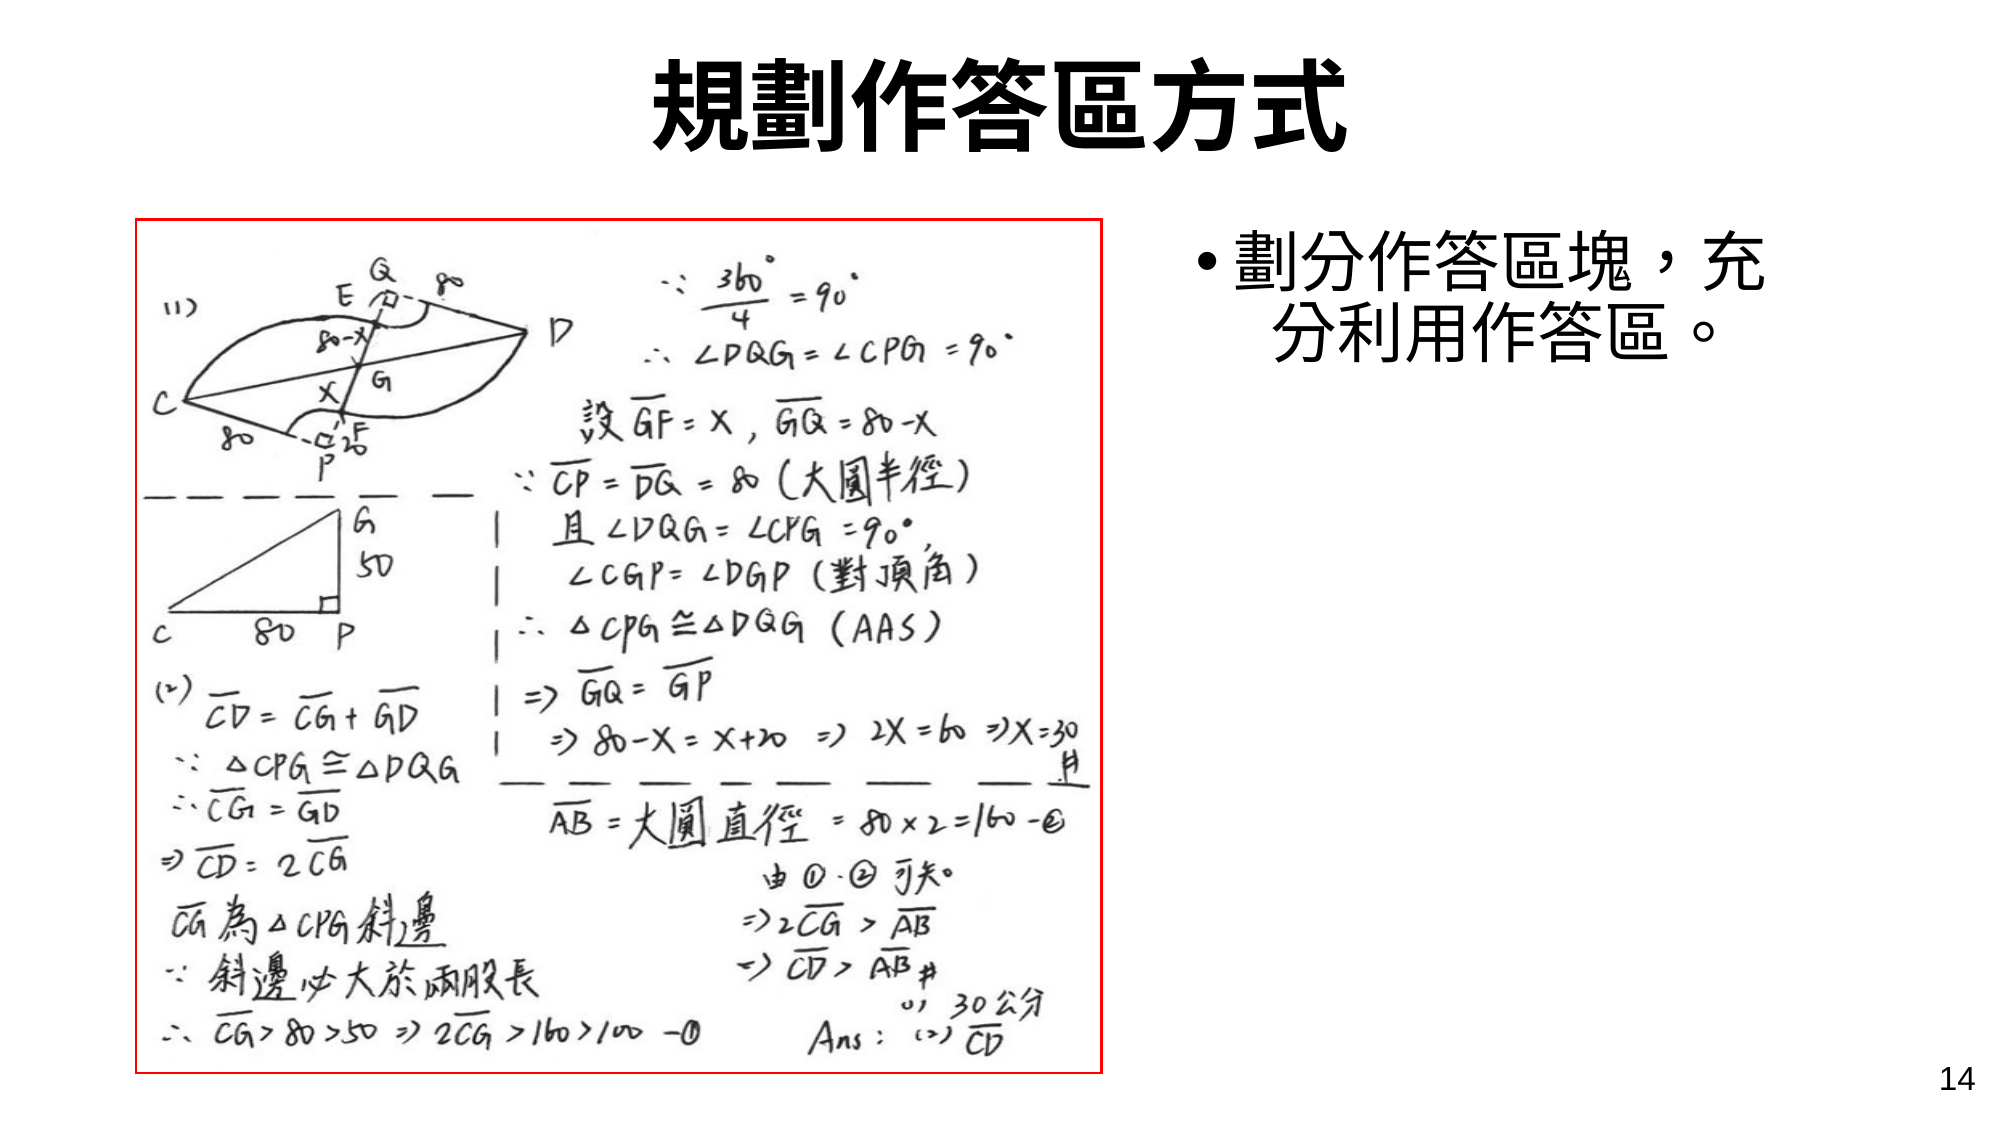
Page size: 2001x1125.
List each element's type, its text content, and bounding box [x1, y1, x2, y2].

title 規劃作答區方式 [137, 2, 1863, 220]
text_box 14 [1923, 1047, 2000, 1108]
picture [137, 220, 1100, 1072]
list 劃分作答區塊，充分利用作答區。 [1180, 220, 1806, 964]
